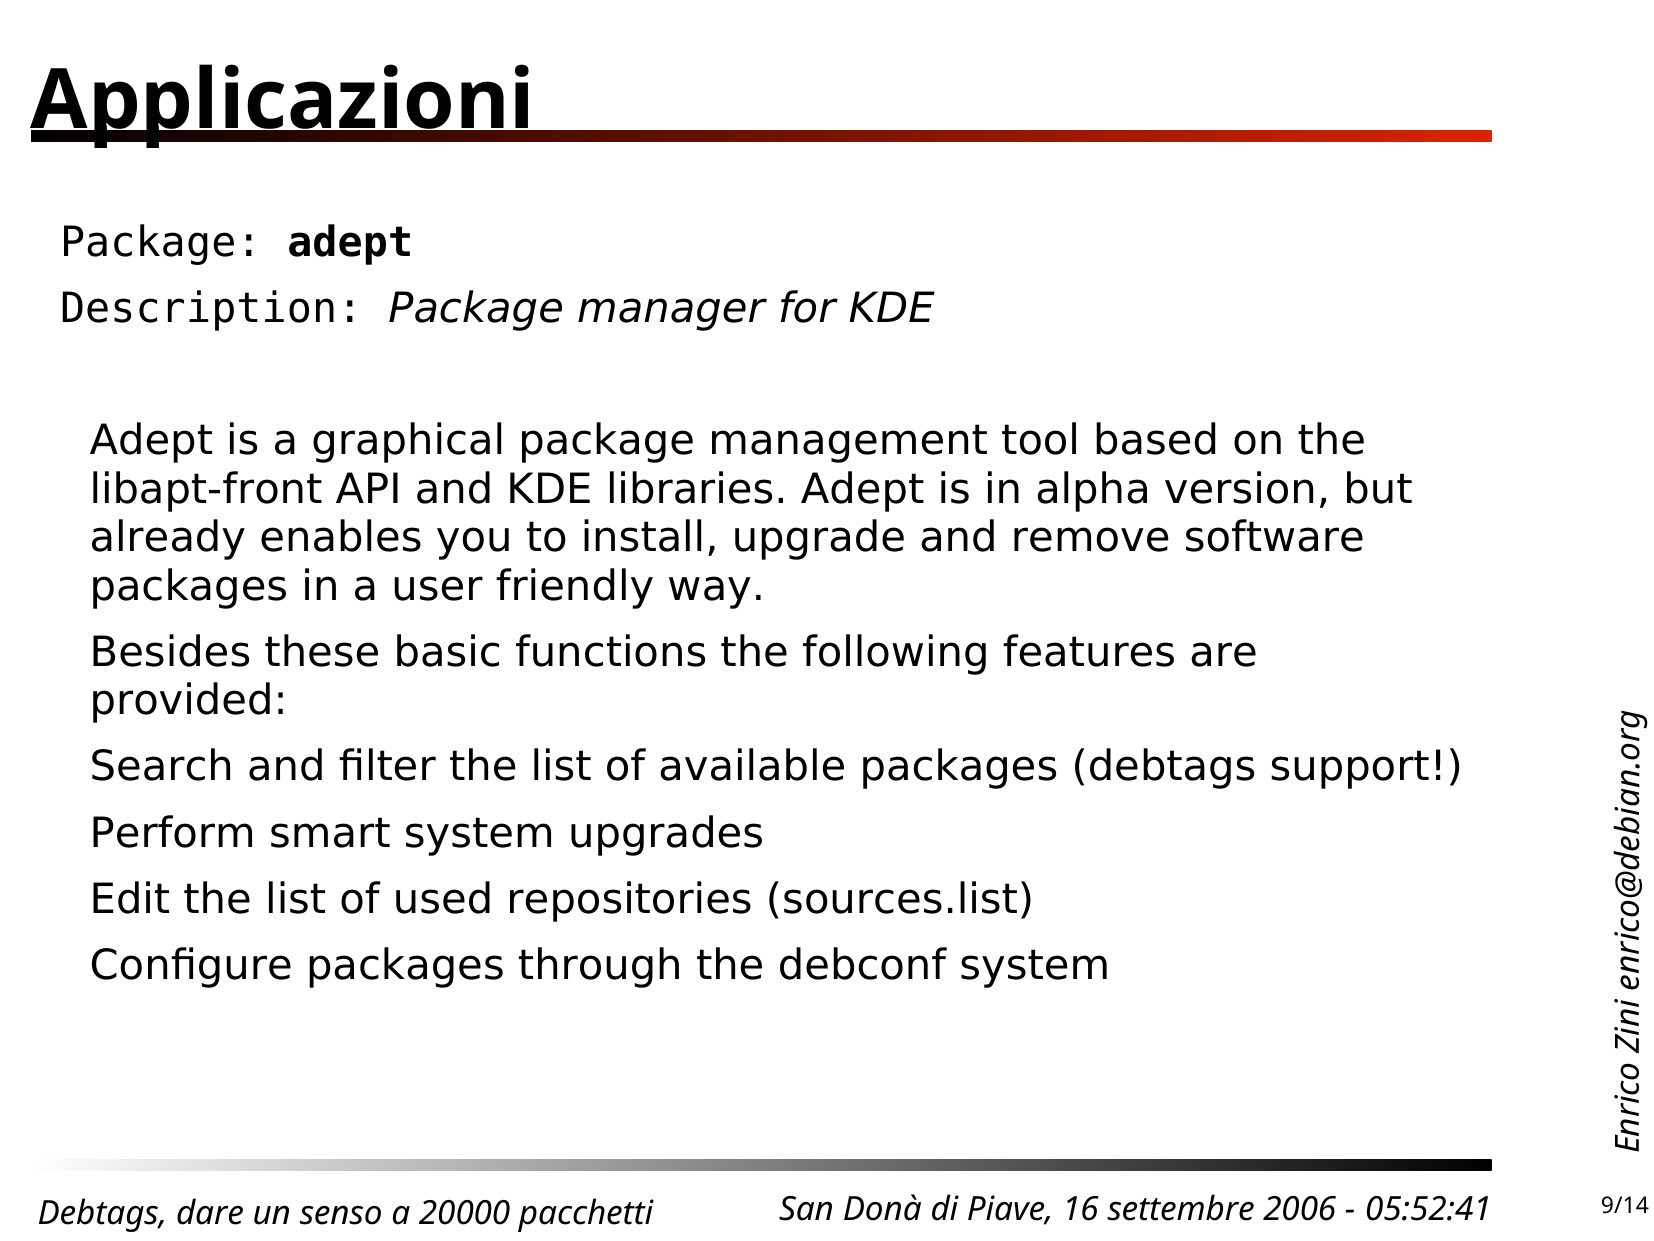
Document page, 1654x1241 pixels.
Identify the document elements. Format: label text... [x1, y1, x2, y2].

text_box Package: adept Description: Package manager for KDE Adept is a graphical package management tool based on the libapt-front API and KDE libraries. Adept is in alpha version, but already enables you to install, upgrade and remove software packages in a user friendly way. Besides these basic functions the following features are provided: Search and filter the list of available packages (debtags support!) Perform smart system upgrades Edit the list of used repositories (sources.list) Configure packages through the debconf system [60, 217, 1495, 1138]
text_box Applicazioni [30, 39, 1438, 173]
